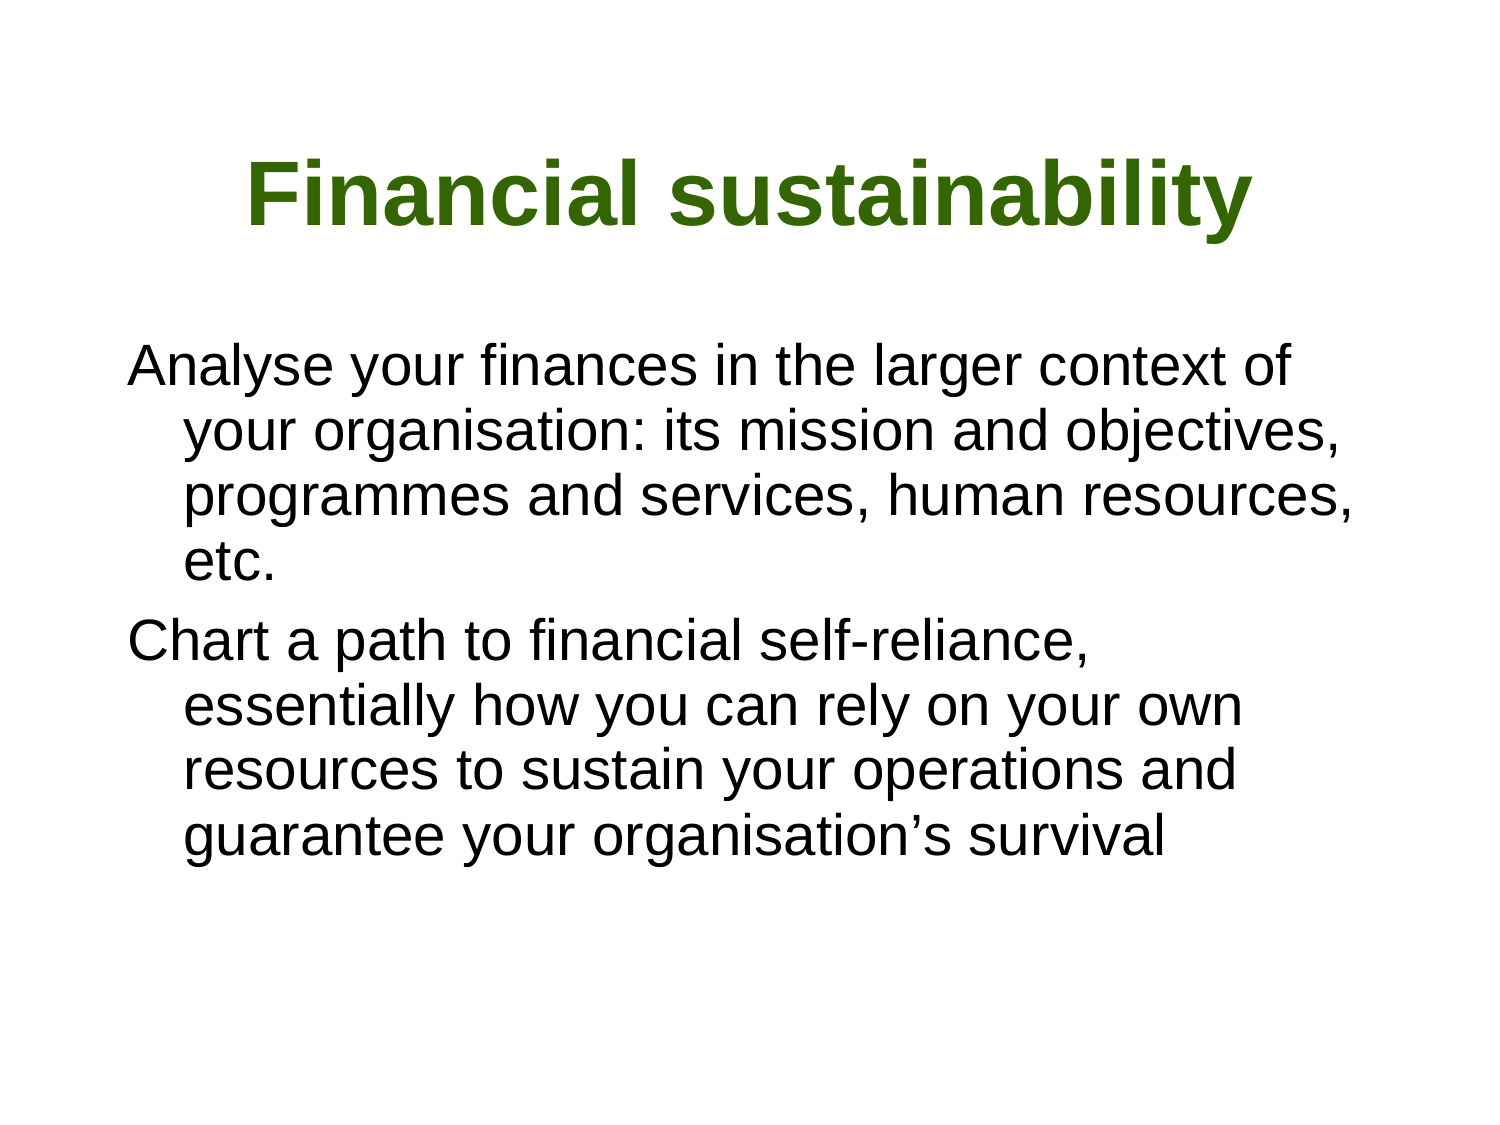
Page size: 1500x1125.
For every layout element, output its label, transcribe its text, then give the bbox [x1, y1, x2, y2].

title Financial sustainability [112, 99, 1388, 288]
list Analyse your finances in the larger context of your organisation: its mission and objectives, programmes and services, human resources, etc. Chart a path to financial self-reliance, essentially how you can rely on your own resources to sustain your operations and guarantee your organisation’s survival [112, 324, 1388, 1001]
